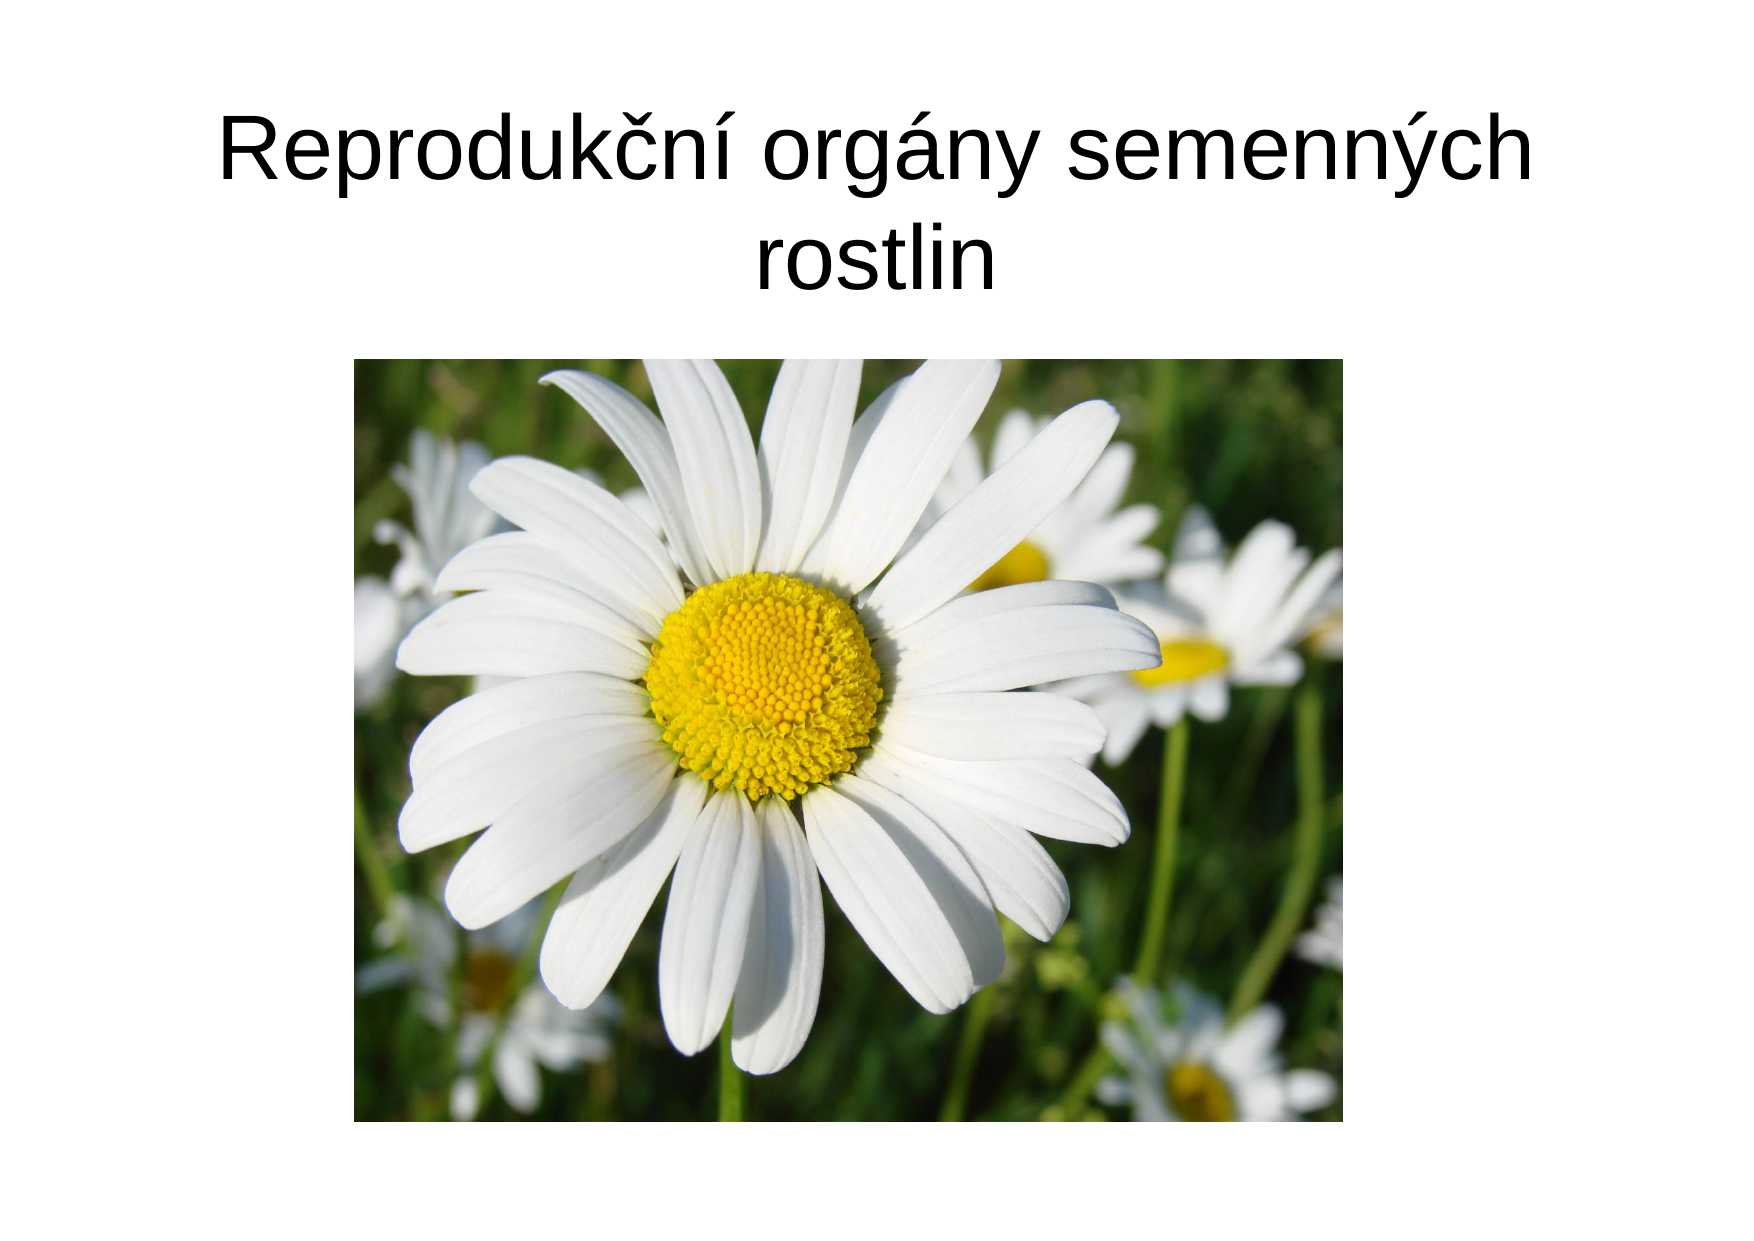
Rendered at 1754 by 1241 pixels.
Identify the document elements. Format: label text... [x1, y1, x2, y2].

picture [354, 359, 1343, 1123]
title Reprodukční orgány semenných rostlin [140, 94, 1614, 301]
